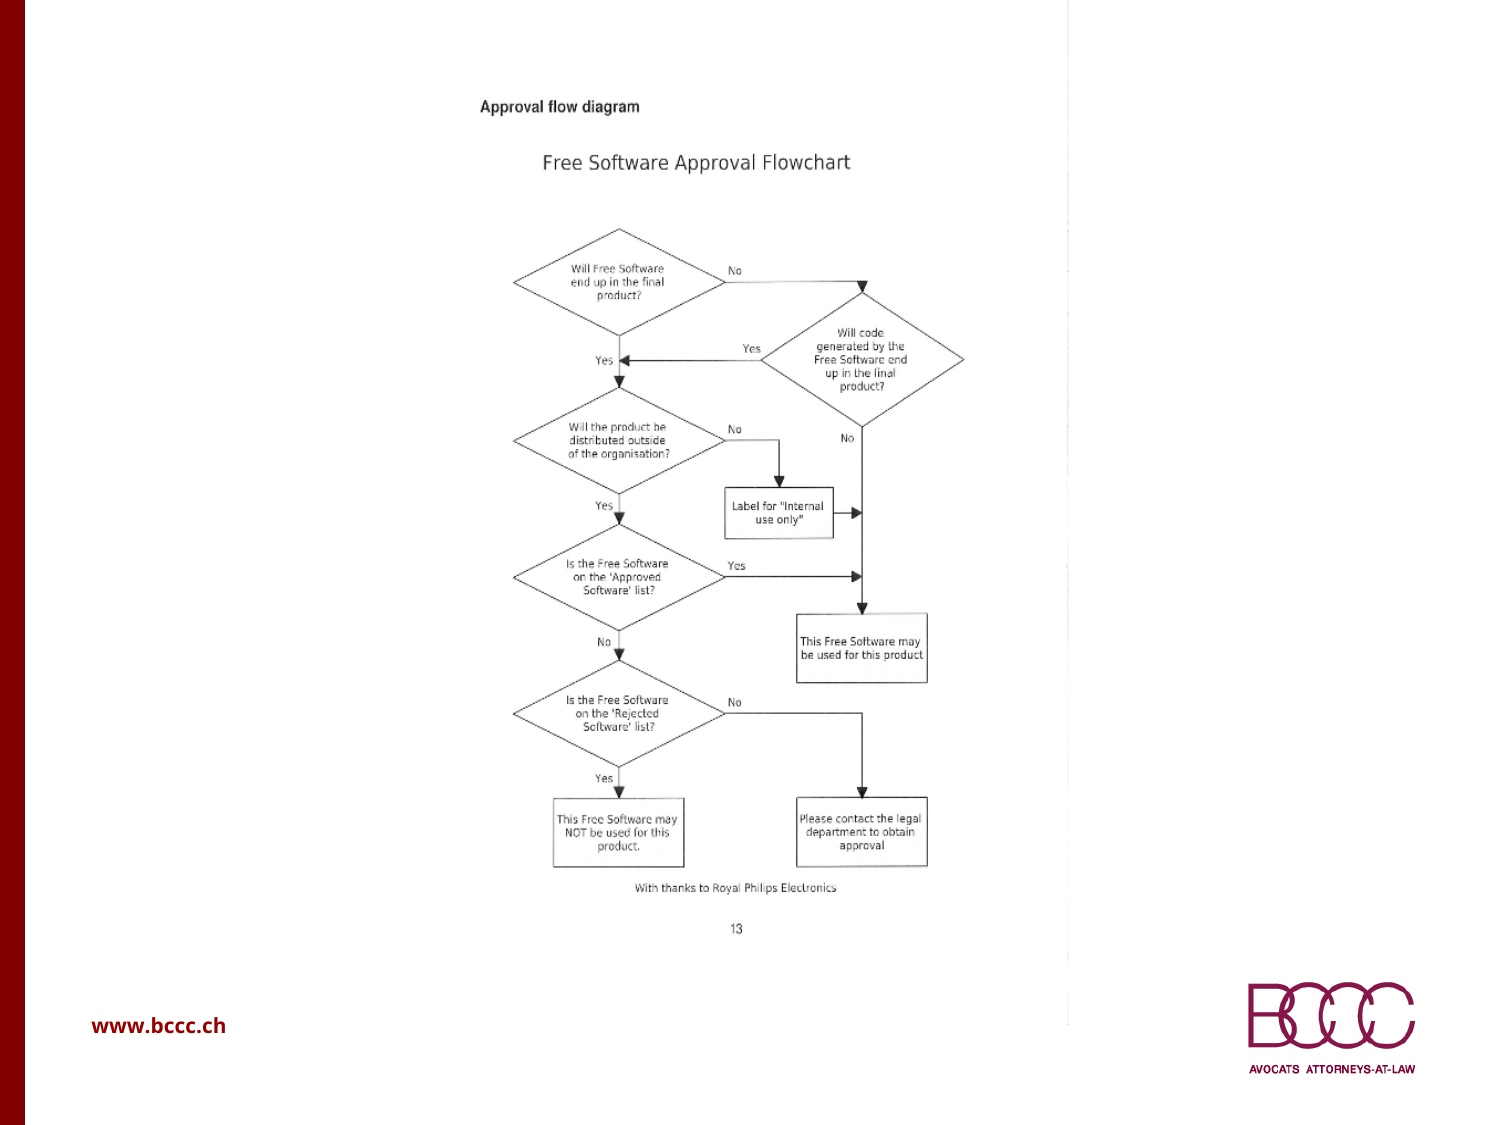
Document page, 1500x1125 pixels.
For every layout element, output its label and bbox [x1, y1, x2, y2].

picture [410, 0, 1073, 1025]
picture [1246, 981, 1416, 1075]
